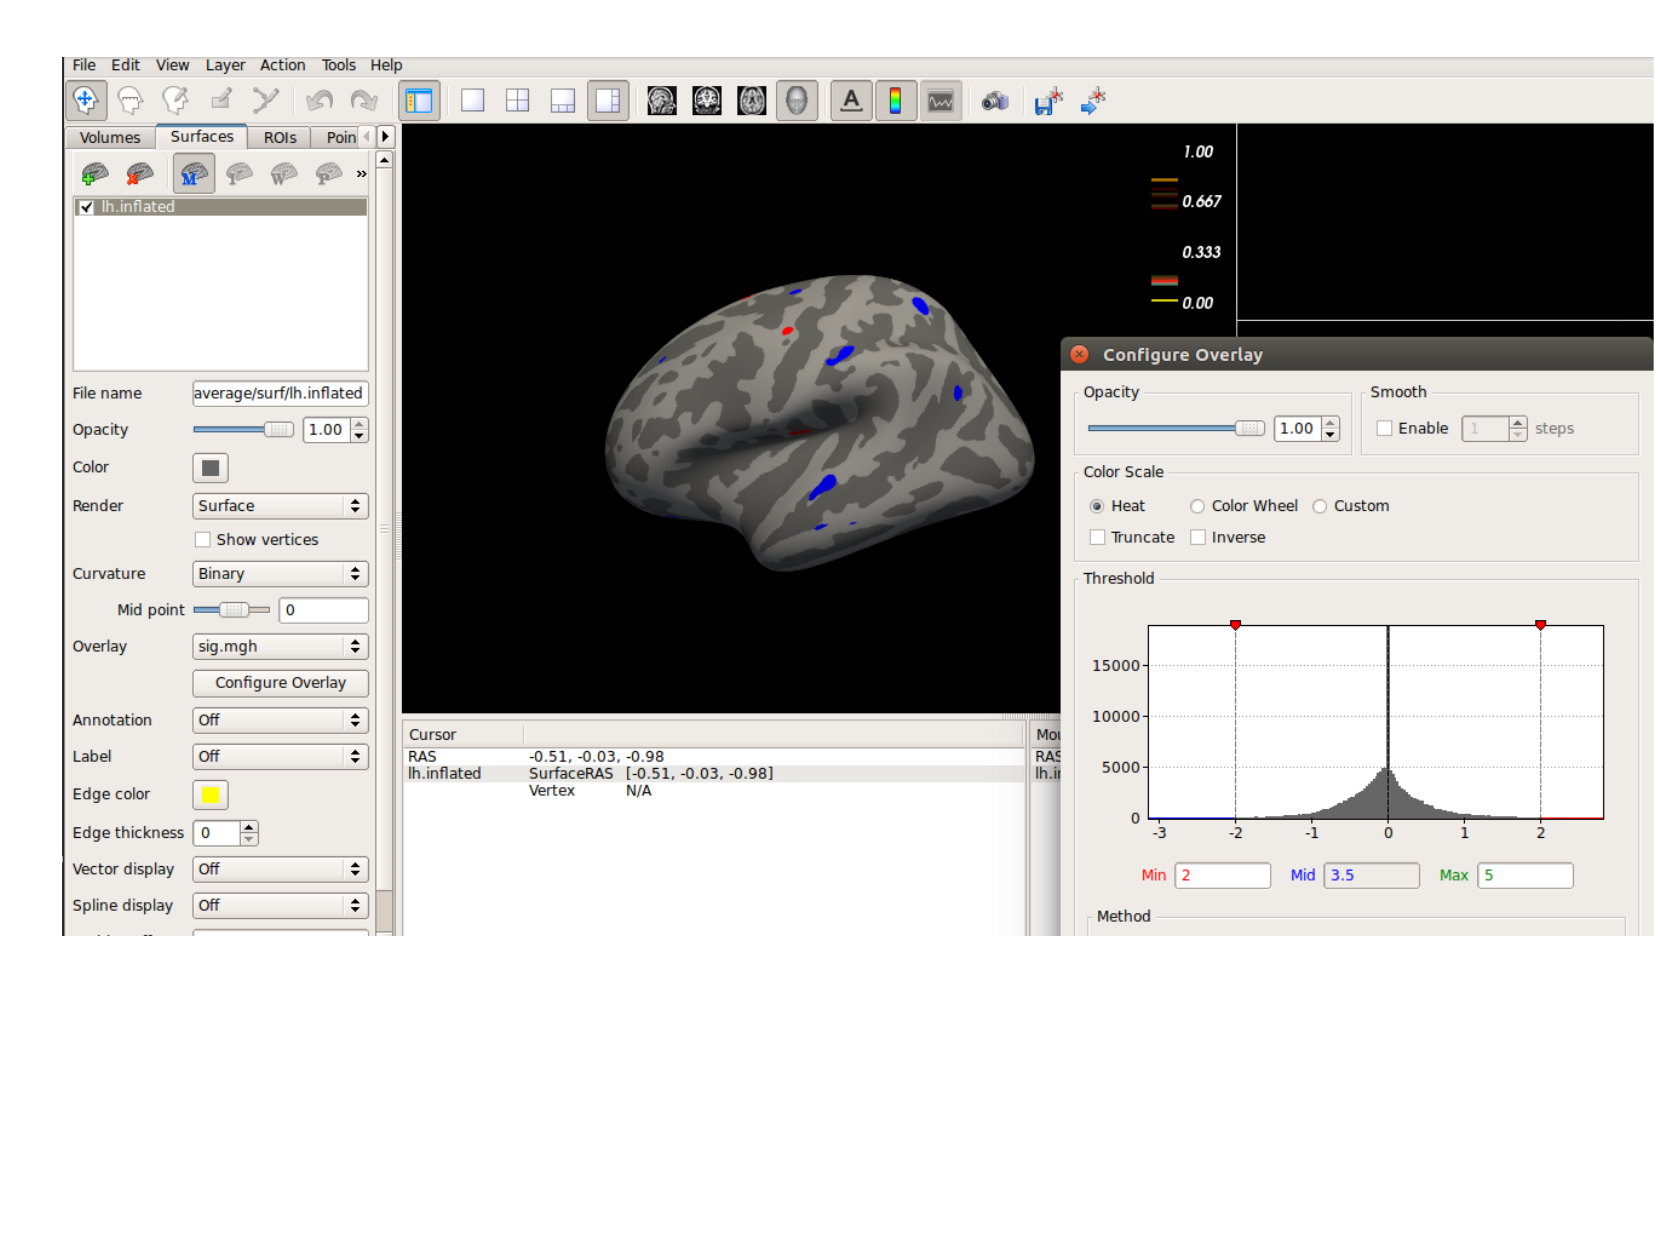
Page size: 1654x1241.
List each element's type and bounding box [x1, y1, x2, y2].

picture [62, 57, 1654, 936]
